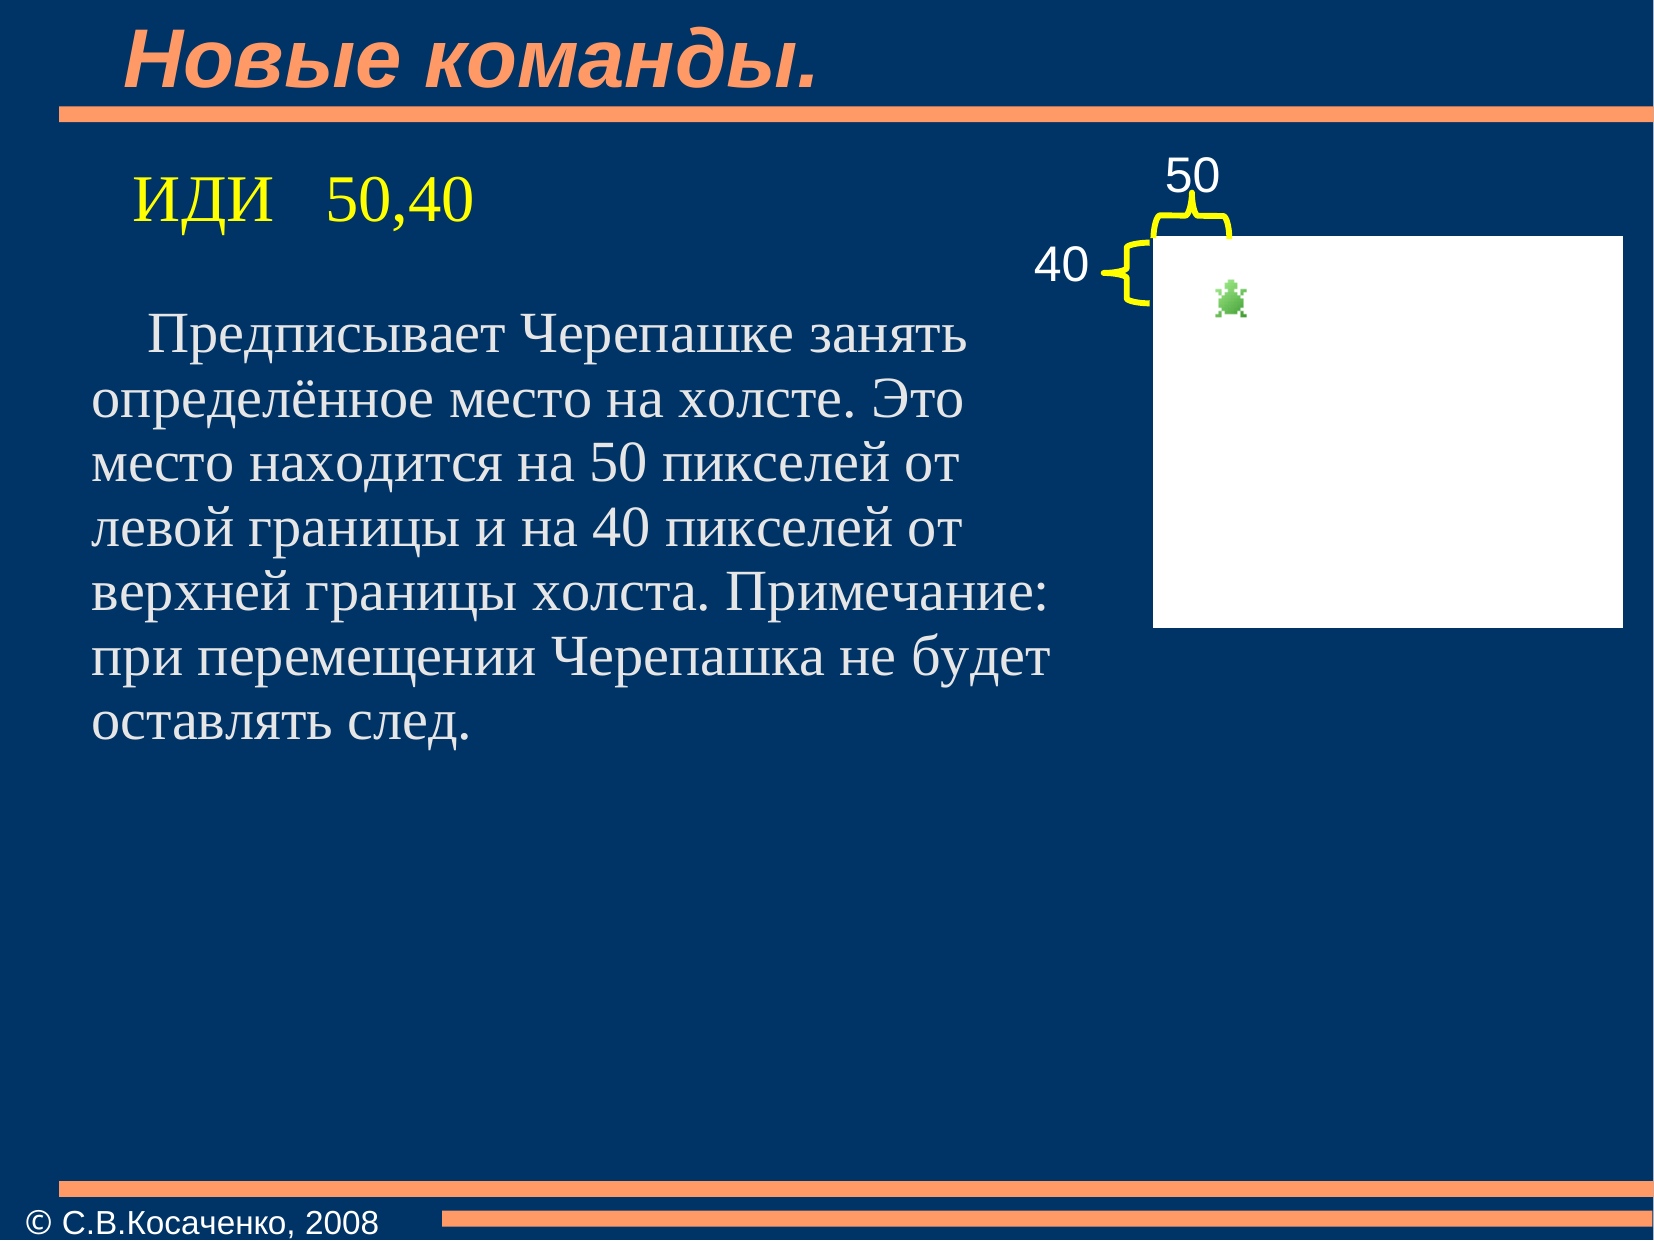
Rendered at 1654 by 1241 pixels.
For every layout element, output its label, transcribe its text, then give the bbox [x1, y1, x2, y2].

list ИДИ 50,40 Предписывает Черепашке занять определённое место на холсте. Это место находится на 50 пикселей от левой границы и на 40 пикселей от верхней границы холста. Примечание: при перемещении Черепашка не будет оставлять след. [91, 161, 1080, 1073]
title Новые команды. [123, 0, 1536, 119]
text_box 50 [1164, 147, 1229, 206]
text_box 40 [1033, 236, 1098, 295]
picture [1153, 236, 1623, 628]
